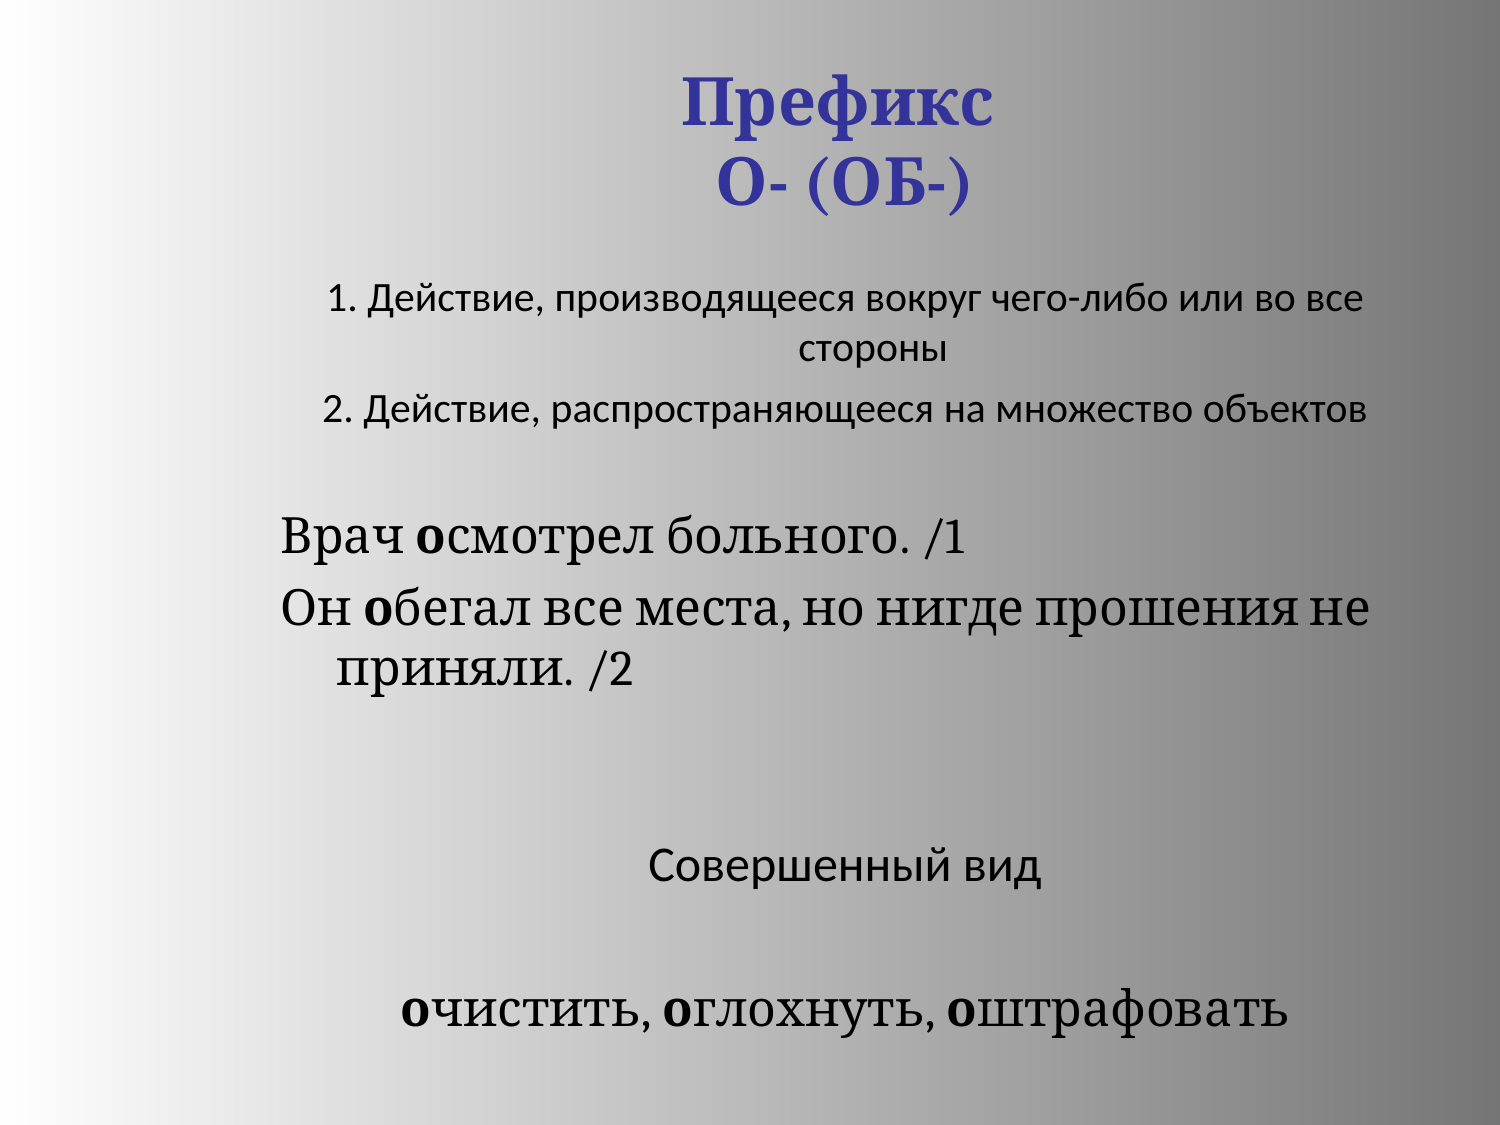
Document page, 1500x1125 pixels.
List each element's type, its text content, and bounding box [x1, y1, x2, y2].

list 1. Действие, производящееся вокруг чего-либо или во все стороны 2. Действие, распространяющееся на множество объектов Врач осмотрел больного. /1 Он обегал все места, но нигде прошения не приняли. /2 [265, 262, 1426, 717]
title Префикс О- (ОБ-) [265, 45, 1426, 233]
text_box Совершенный вид очистить, оглохнуть, оштрафовать [265, 751, 1426, 1052]
